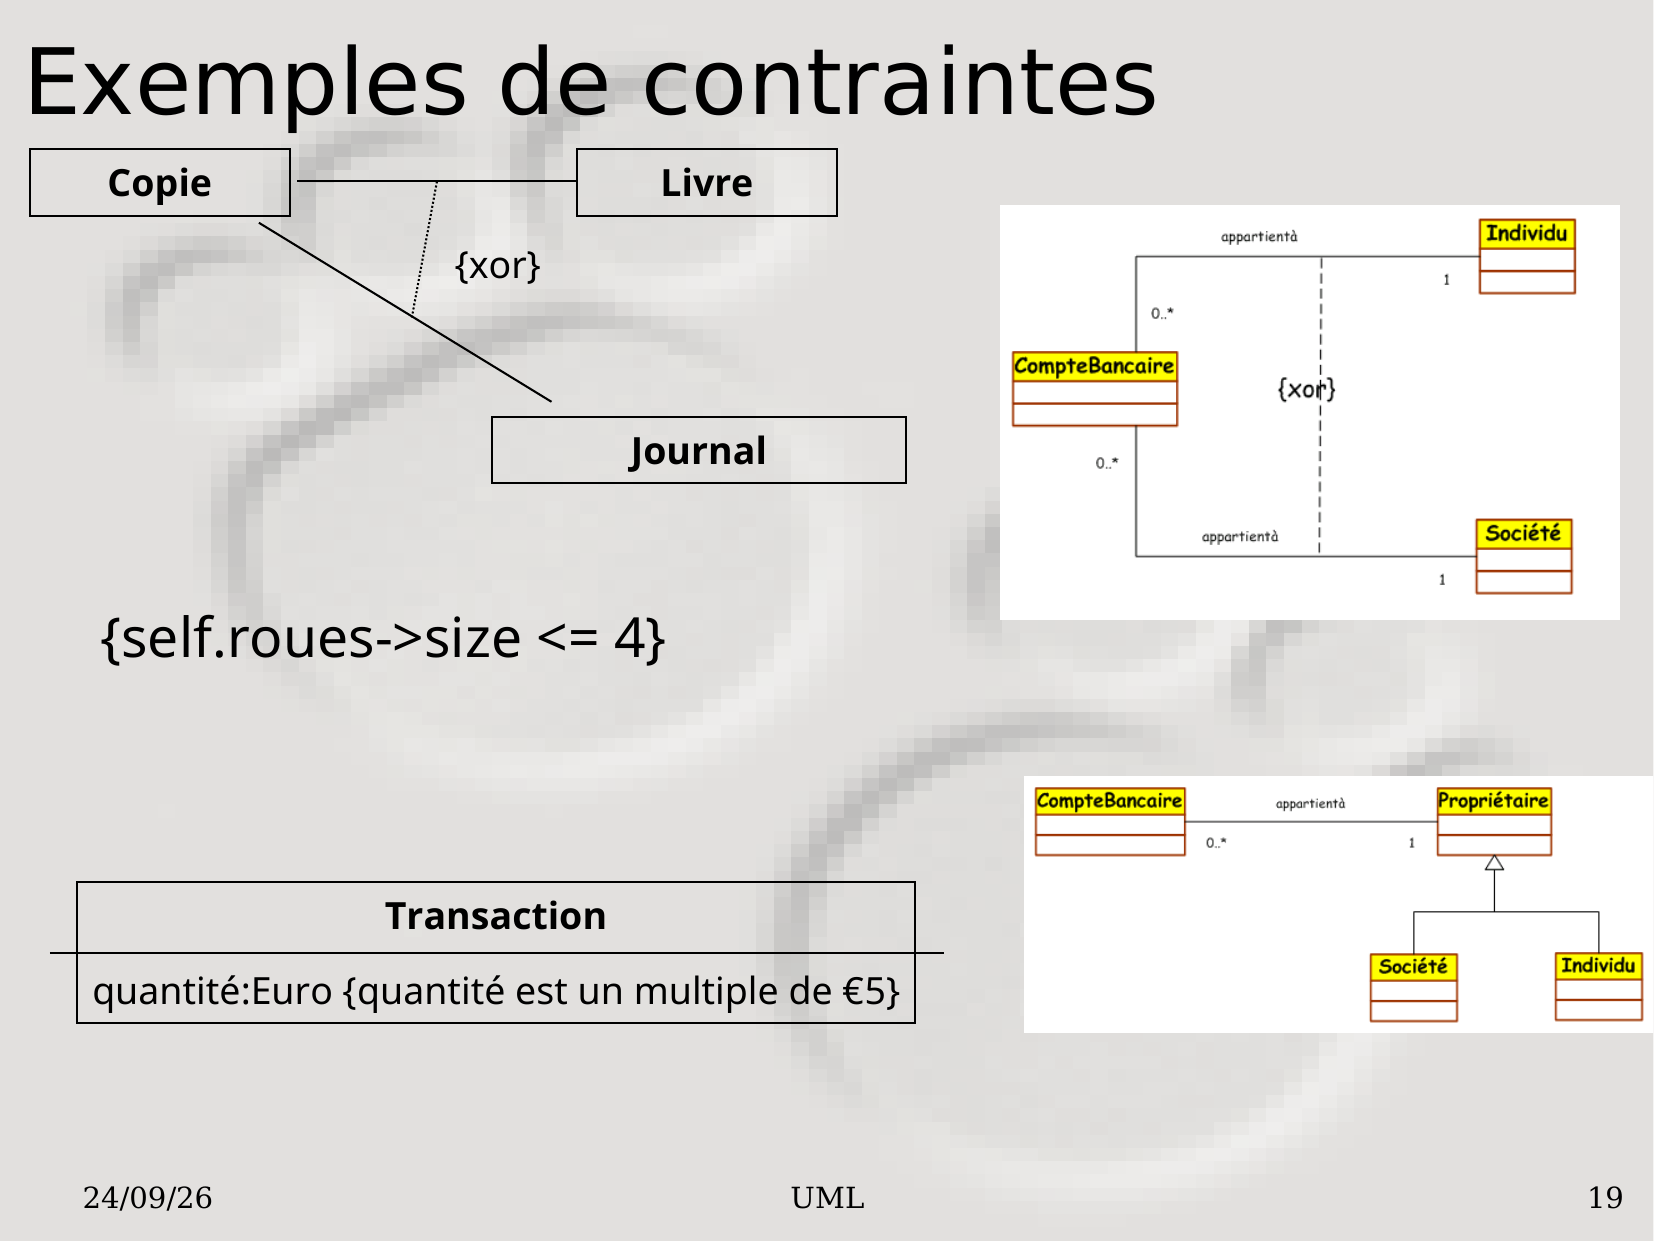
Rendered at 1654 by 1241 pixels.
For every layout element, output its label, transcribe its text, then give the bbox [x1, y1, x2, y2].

text_box Transaction quantité:Euro {quantité est un multiple de €5} [77, 881, 916, 952]
text_box Transaction quantité:Euro {quantité est un multiple de €5} [77, 954, 916, 1023]
text_box {xor} [439, 230, 557, 298]
text_box {self.roues->size <= 4} [85, 590, 682, 682]
text_box Copie [29, 149, 291, 216]
picture [0, 0, 1654, 1241]
title Exemples de contraintes [8, 21, 1538, 144]
text_box Livre [576, 149, 838, 216]
text_box Journal [492, 416, 907, 484]
